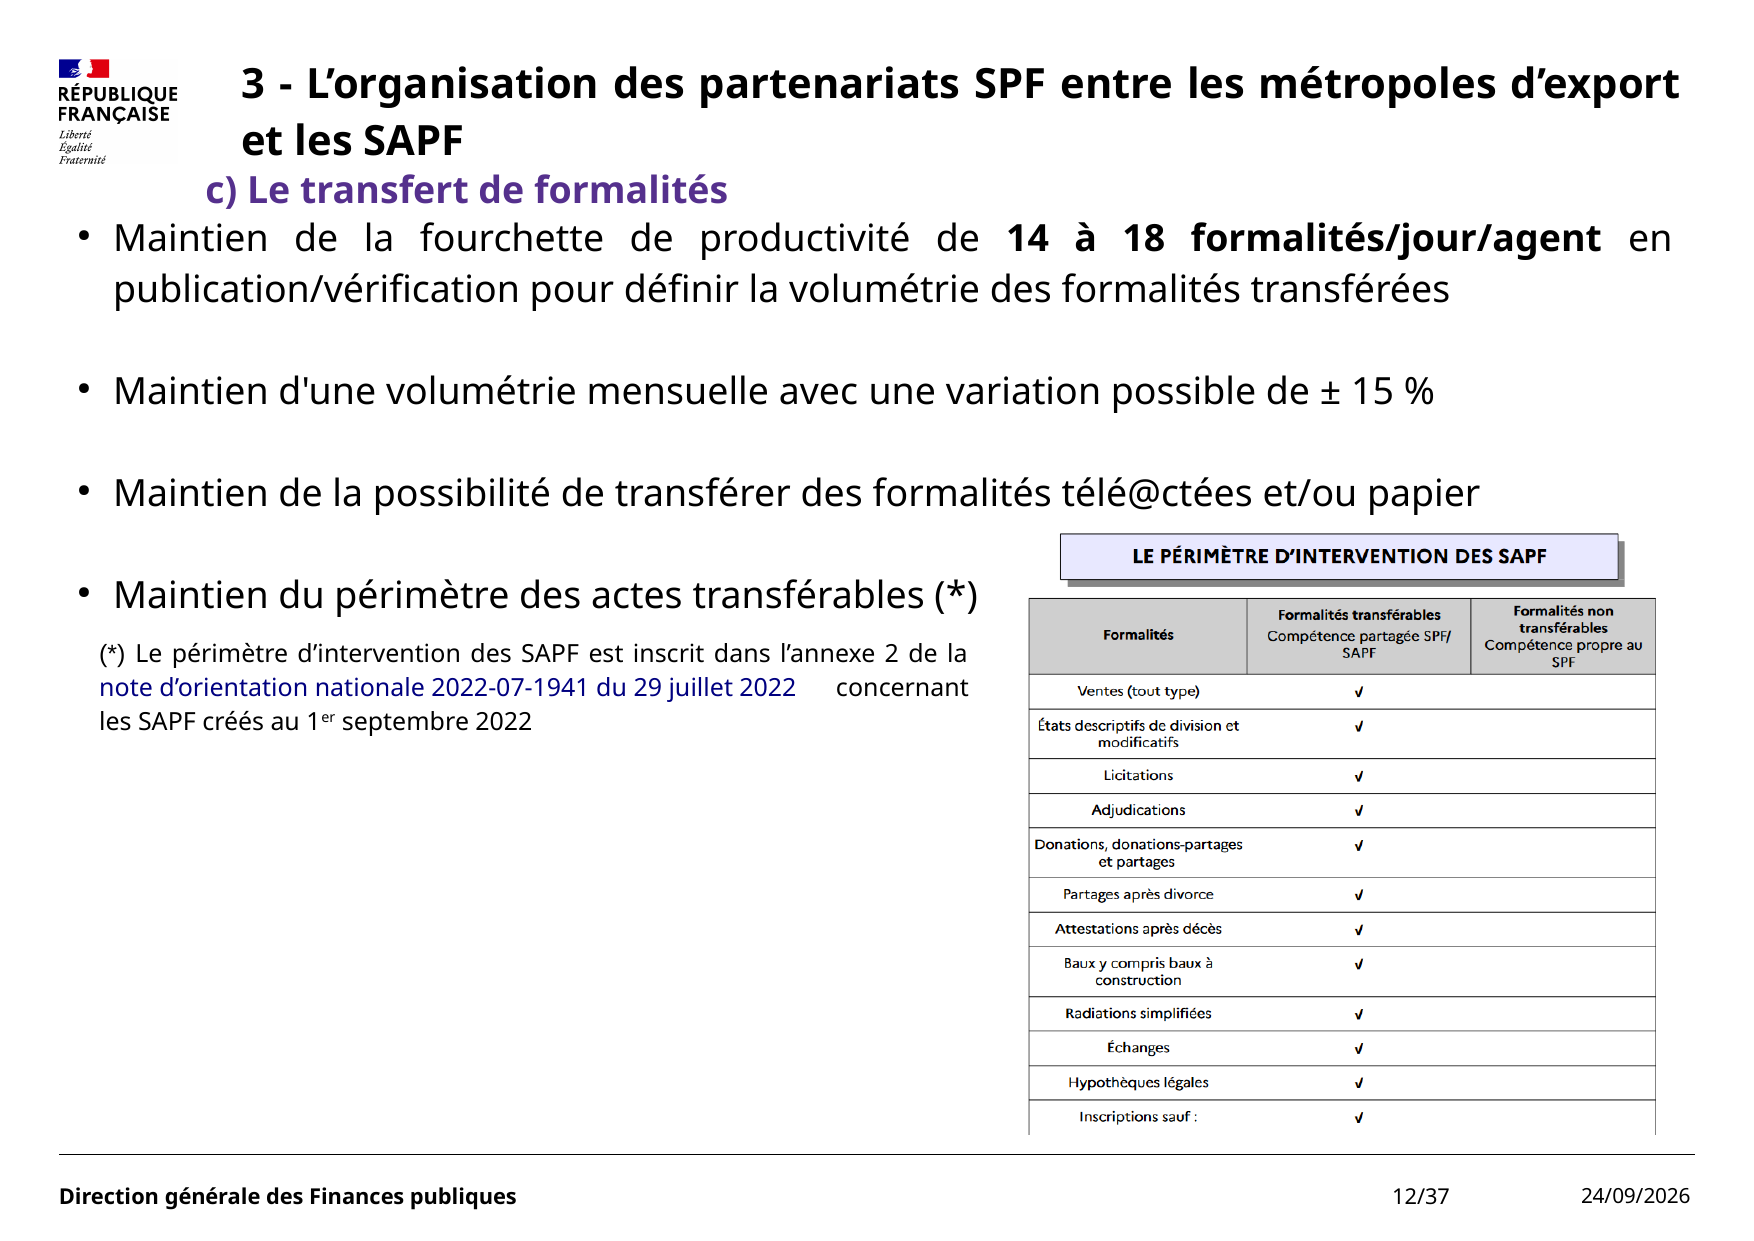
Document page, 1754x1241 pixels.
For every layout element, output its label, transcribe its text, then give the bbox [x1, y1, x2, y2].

text_box Maintien de la fourchette de productivité de 14 à 18 formalités/jour/agent en publication/vérification pour définir la volumétrie des formalités transférées Maintien d'une volumétrie mensuelle avec une variation possible de ± 15 % Maintien de la possibilité de transférer des formalités télé@ctées et/ou papier Maintien du périmètre des actes transférables (*) [77, 187, 1673, 644]
text_box 3 - L’organisation des partenariats SPF entre les métropoles d’export et les SAPF [190, 46, 1697, 163]
picture [59, 59, 178, 164]
text_box c) Le transfert de formalités [190, 163, 1597, 222]
picture [1013, 516, 1723, 1135]
text_box (*) Le périmètre d’intervention des SAPF est inscrit dans l’annexe 2 de la note d’orientation nationale 2022-07-1941 du 29 juillet 2022 concernant les SAPF créés au 1er septembre 2022 [84, 627, 984, 735]
